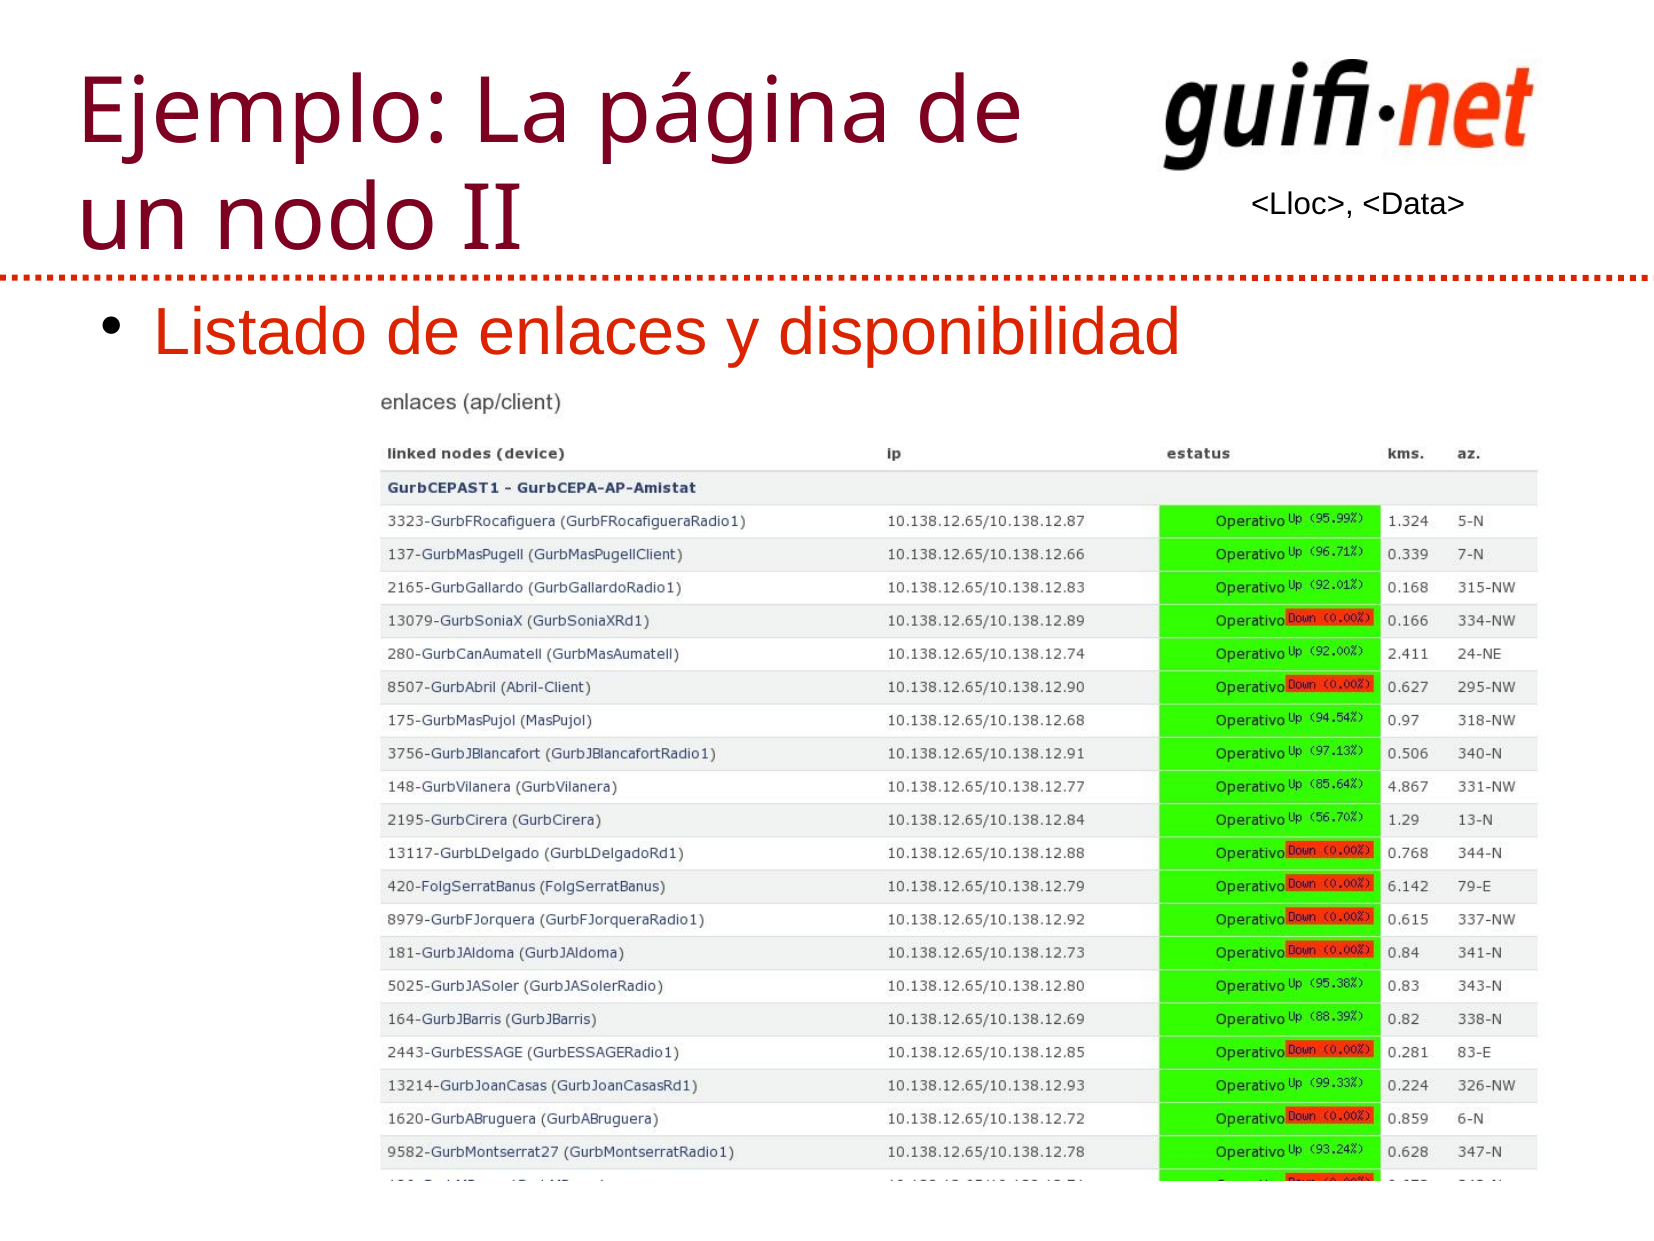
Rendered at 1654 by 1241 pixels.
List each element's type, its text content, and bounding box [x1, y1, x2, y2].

title Ejemplo: La página de un nodo II [76, 53, 1093, 272]
list Listado de enlaces y disponibilidad [82, 290, 1571, 1109]
picture [1157, 59, 1542, 172]
picture [354, 1109, 1556, 1181]
